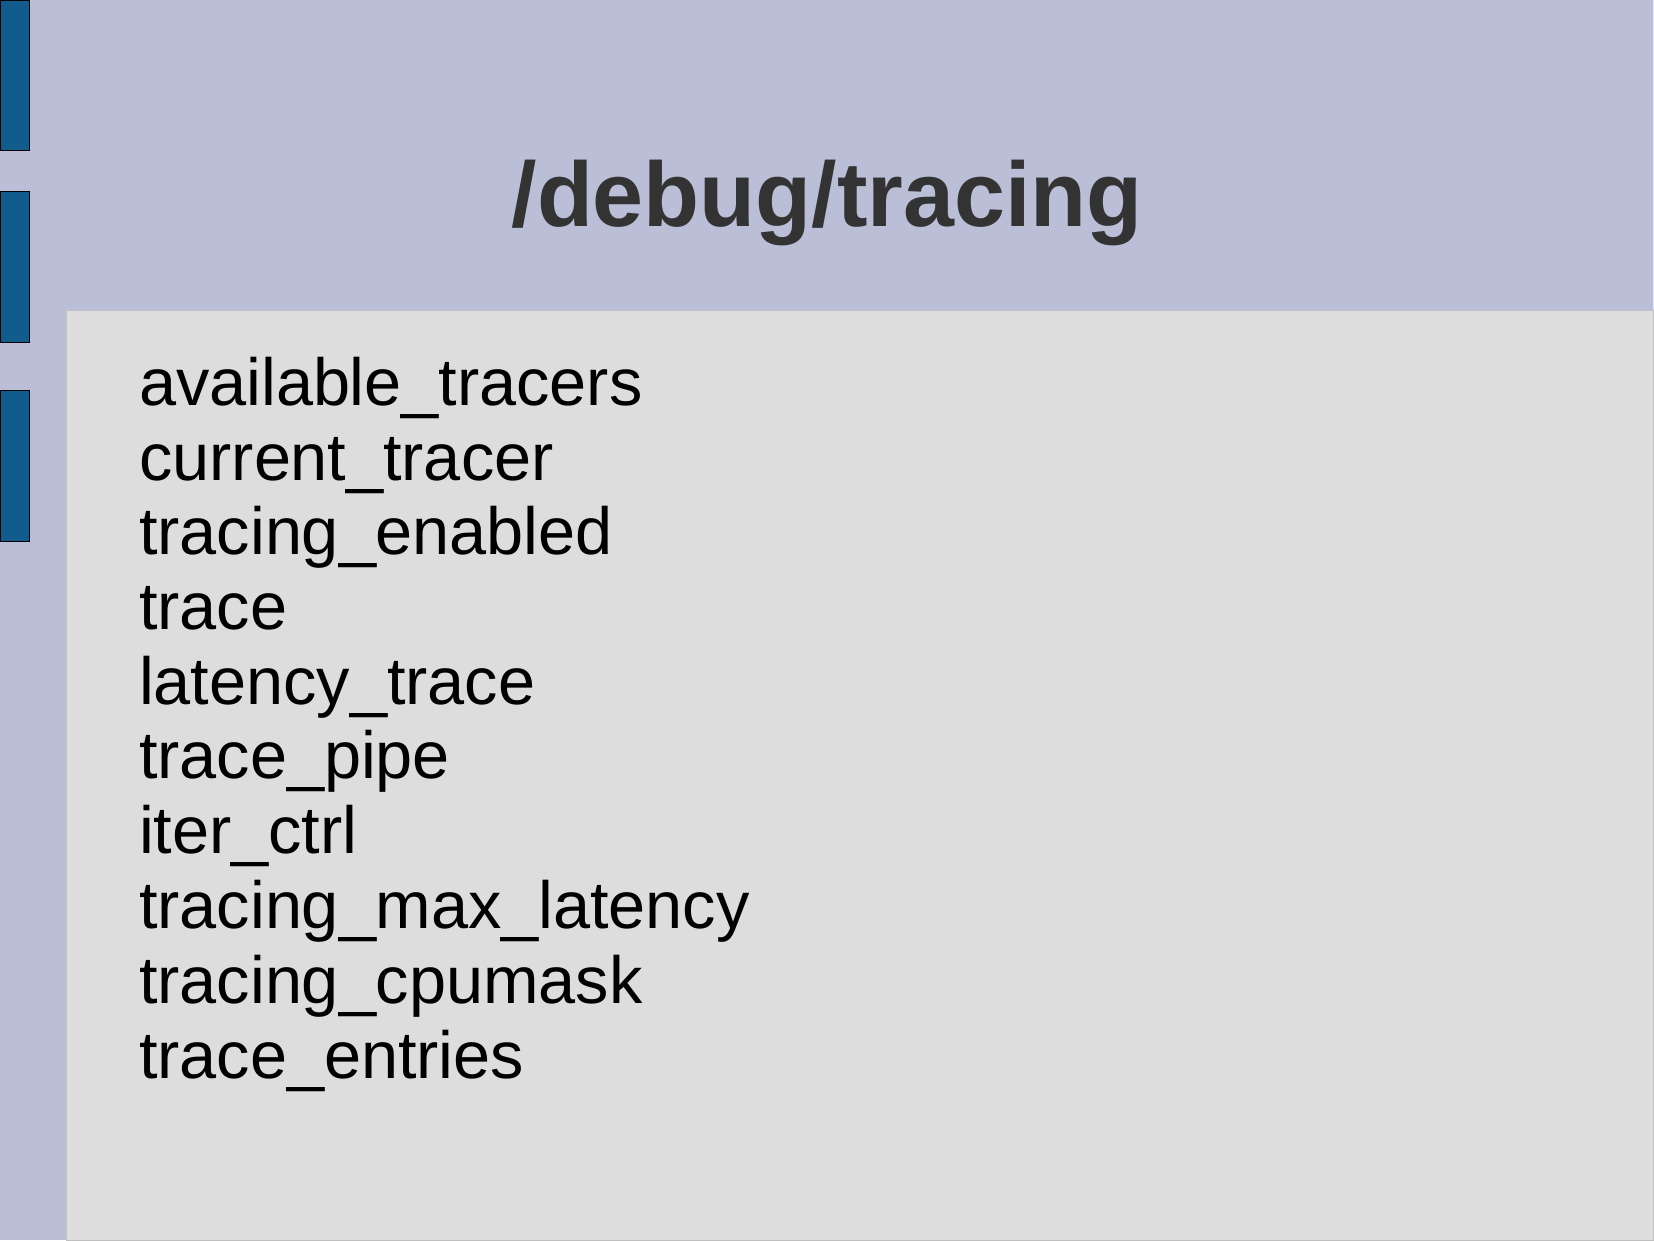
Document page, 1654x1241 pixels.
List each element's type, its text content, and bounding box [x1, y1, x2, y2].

list available_tracers current_tracer tracing_enabled trace latency_trace trace_pipe iter_ctrl tracing_max_latency tracing_cpumask trace_entries [121, 344, 1534, 1112]
title /debug/tracing [121, 98, 1534, 291]
